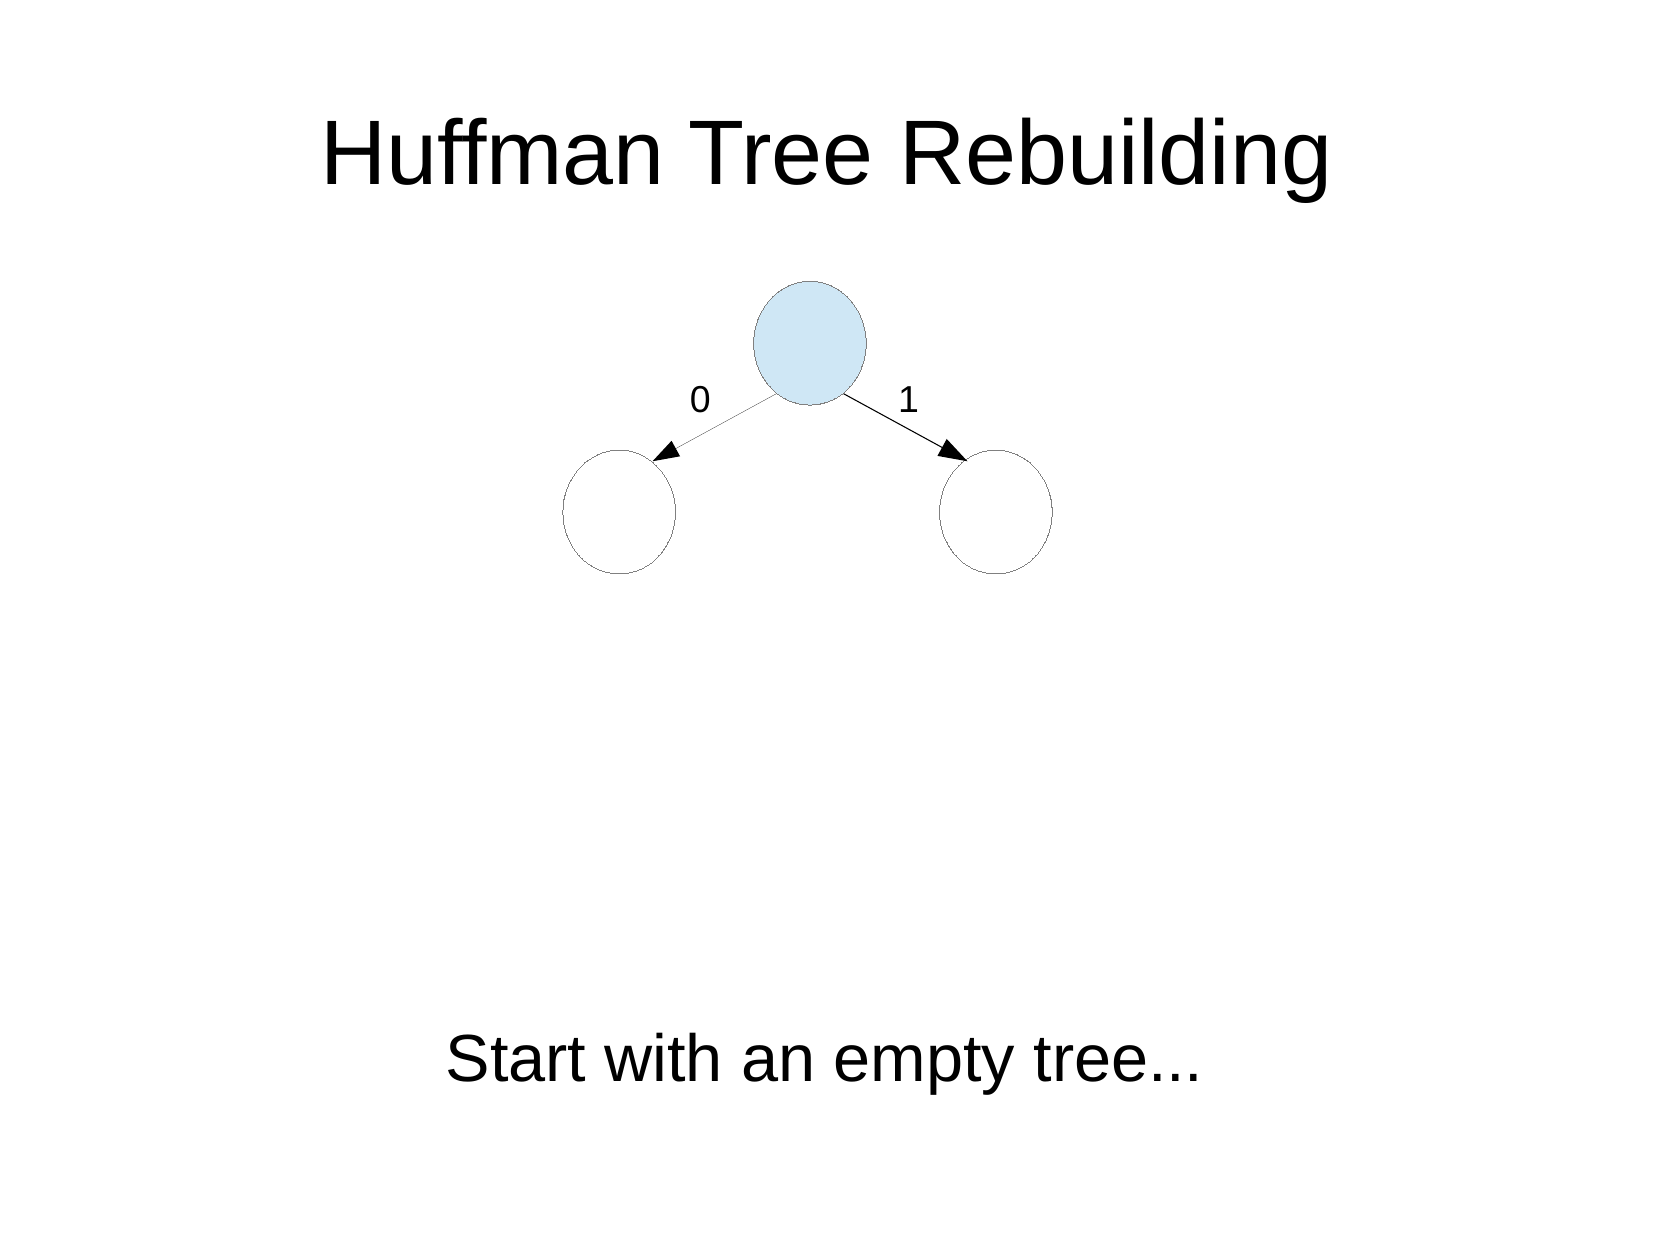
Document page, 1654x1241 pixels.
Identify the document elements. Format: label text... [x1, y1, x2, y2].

text_box Start with an empty tree... [430, 1013, 1221, 1103]
title Huffman Tree Rebuilding [82, 49, 1571, 257]
text_box [753, 281, 867, 406]
text_box 0 [675, 371, 726, 429]
text_box 1 [883, 371, 934, 429]
